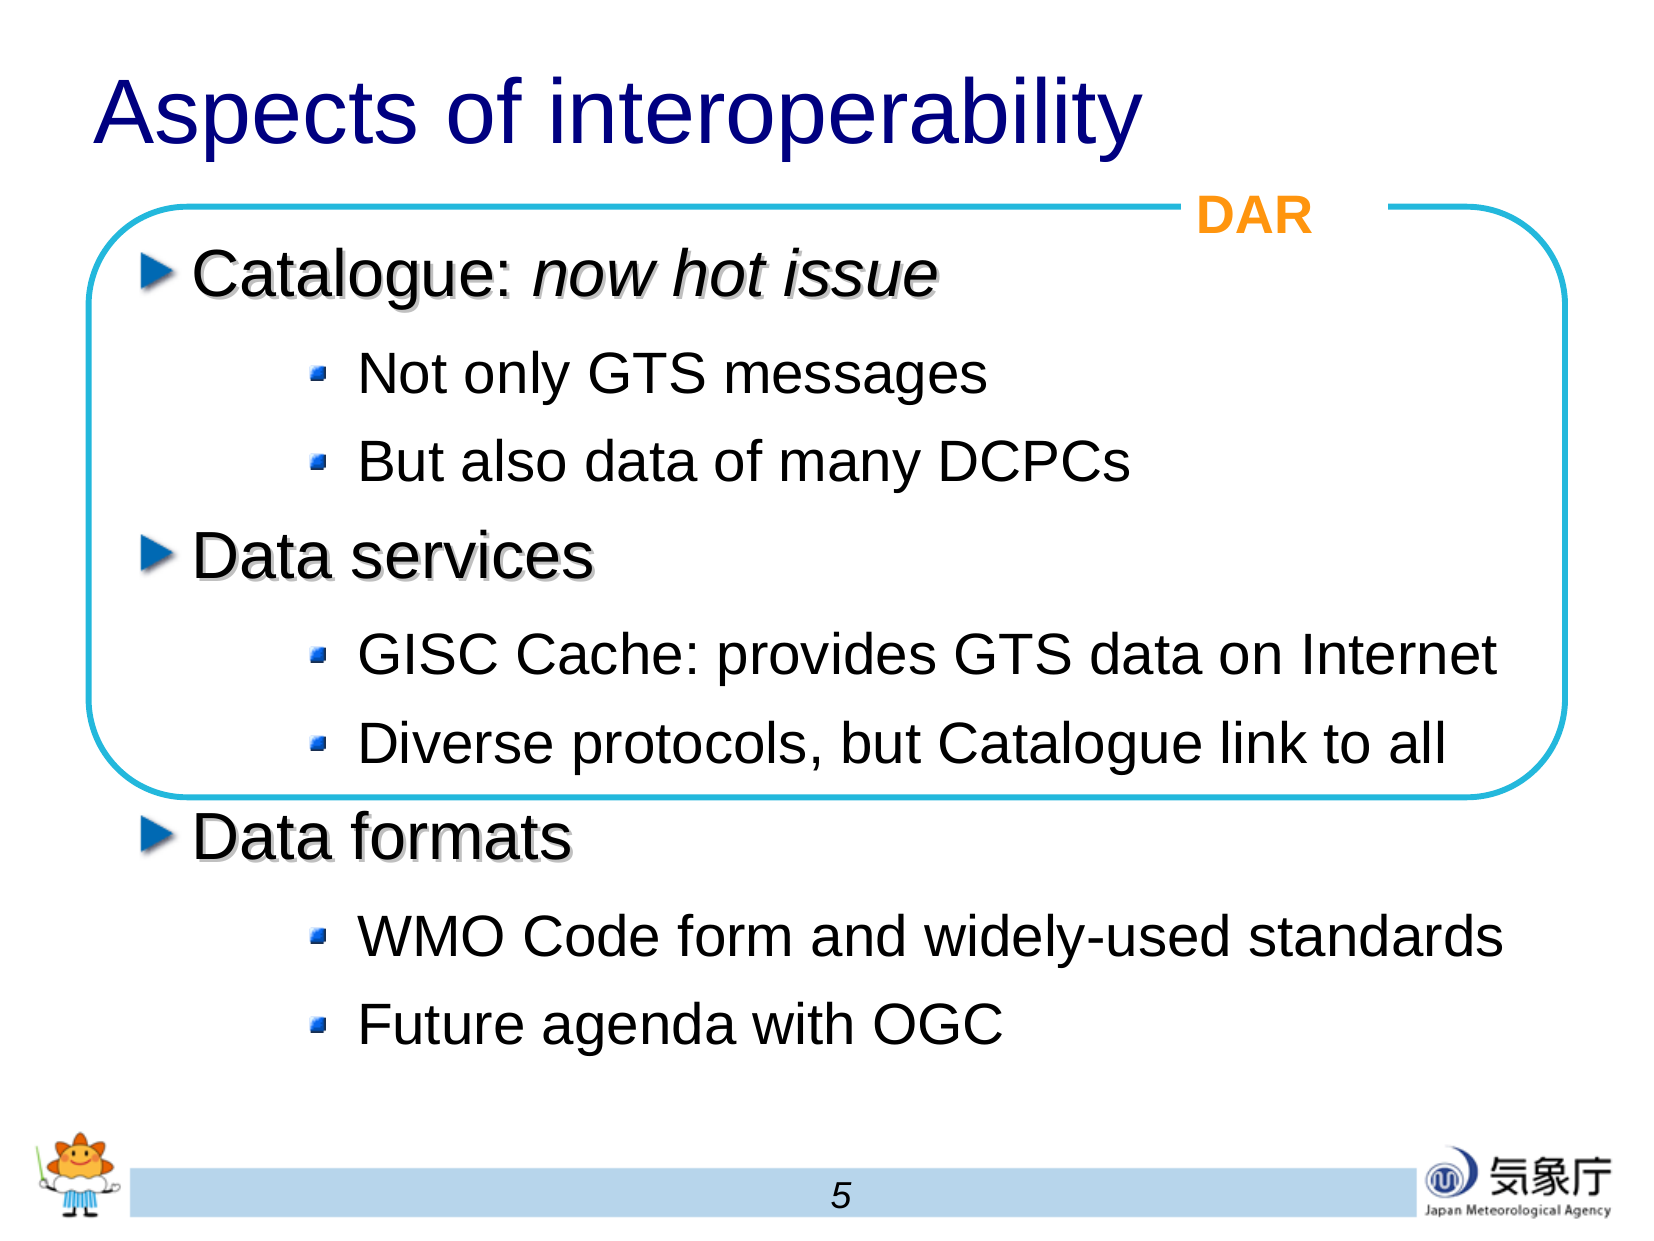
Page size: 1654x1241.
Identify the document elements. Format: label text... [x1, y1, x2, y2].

title Aspects of interoperability [93, 60, 1506, 164]
list Catalogue: now hot issue Not only GTS messages But also data of many DCPCs Data services GISC Cache: provides GTS data on Internet Diverse protocols, but Catalogue link to all Data formats WMO Code form and widely-used standards Future agenda with OGC [120, 236, 1533, 794]
list Catalogue: now hot issue Not only GTS messages But also data of many DCPCs Data services GISC Cache: provides GTS data on Internet Diverse protocols, but Catalogue link to all Data formats WMO Code form and widely-used standards Future agenda with OGC [120, 776, 1533, 1108]
picture [24, 1121, 1625, 1230]
text_box DAR [1181, 177, 1388, 254]
